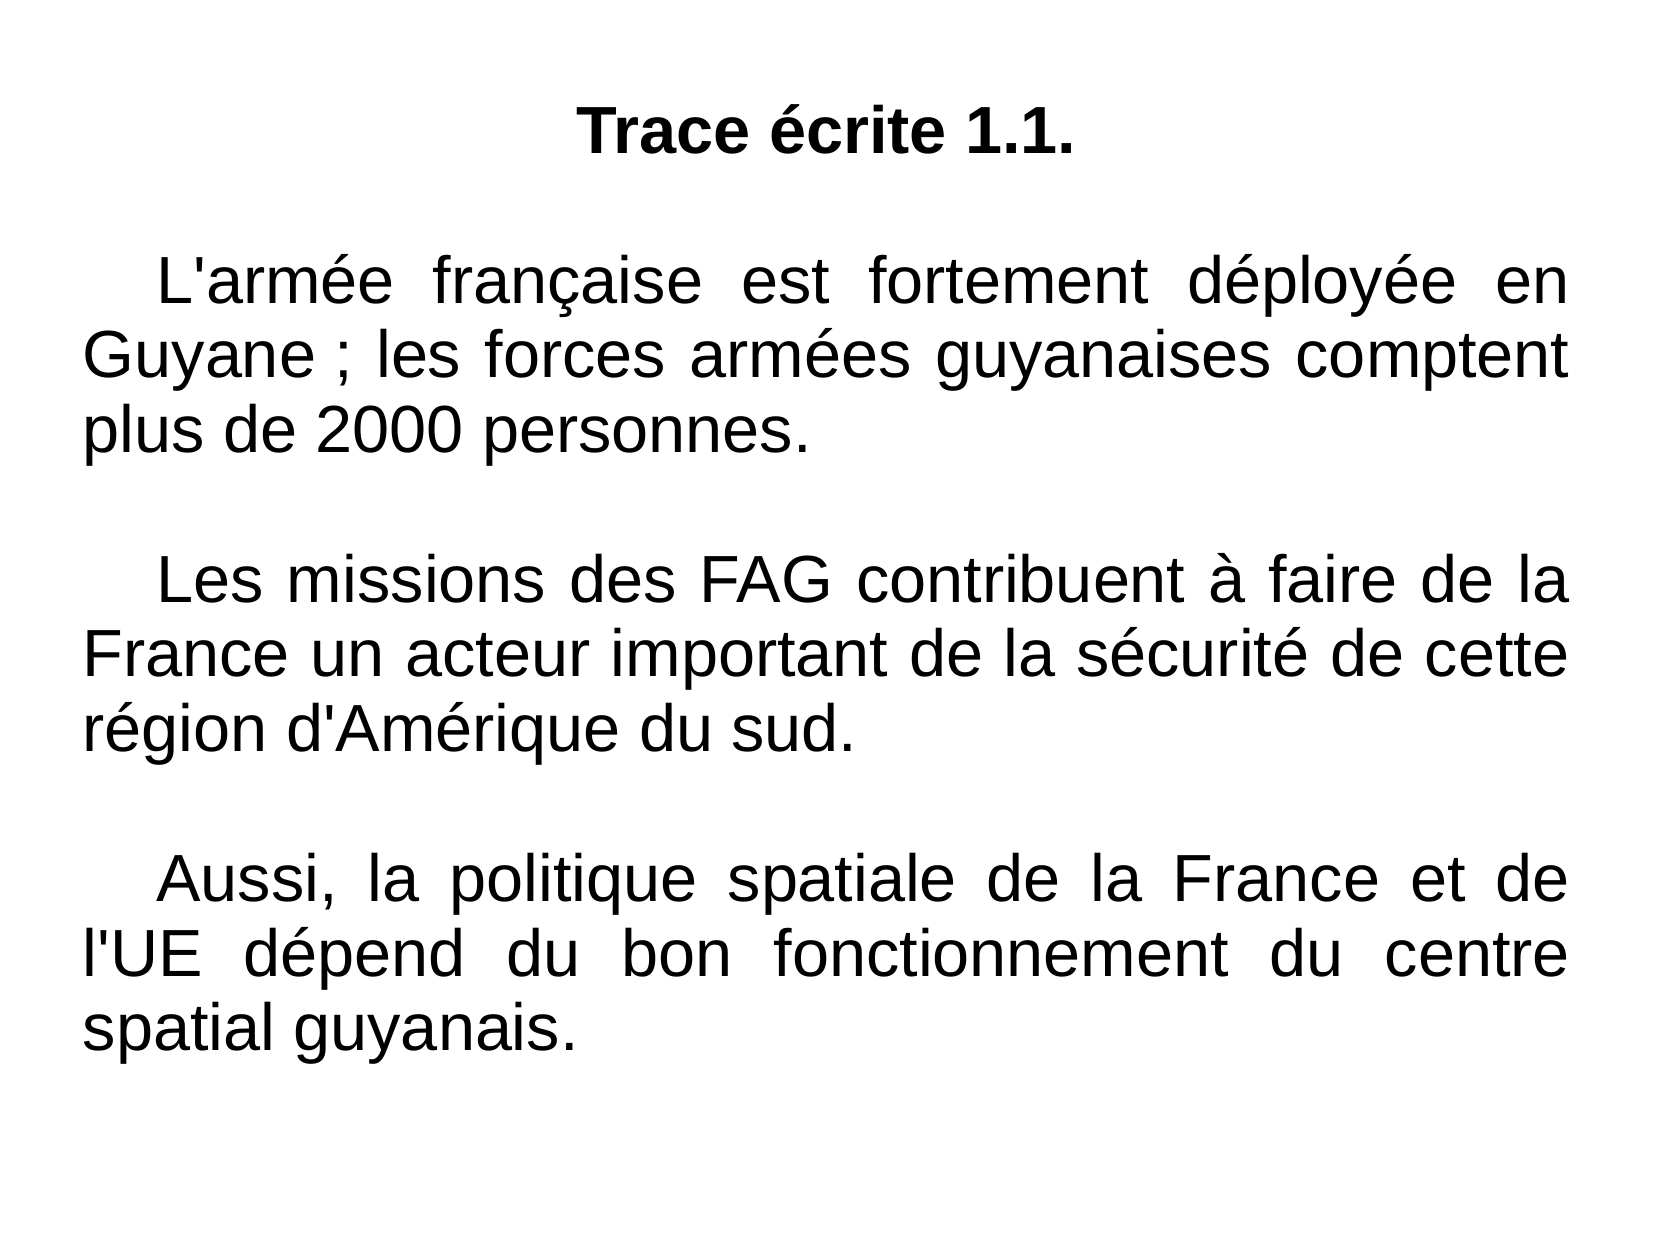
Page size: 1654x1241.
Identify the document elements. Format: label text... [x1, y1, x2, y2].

subtitle Trace écrite 1.1. L'armée française est fortement déployée en Guyane ; les forces armées guyanaises comptent plus de 2000 personnes. Les missions des FAG contribuent à faire de la France un acteur important de la sécurité de cette région d'Amérique du sud. Aussi, la politique spatiale de la France et de l'UE dépend du bon fonctionnement du centre spatial guyanais. [82, 49, 1571, 1109]
